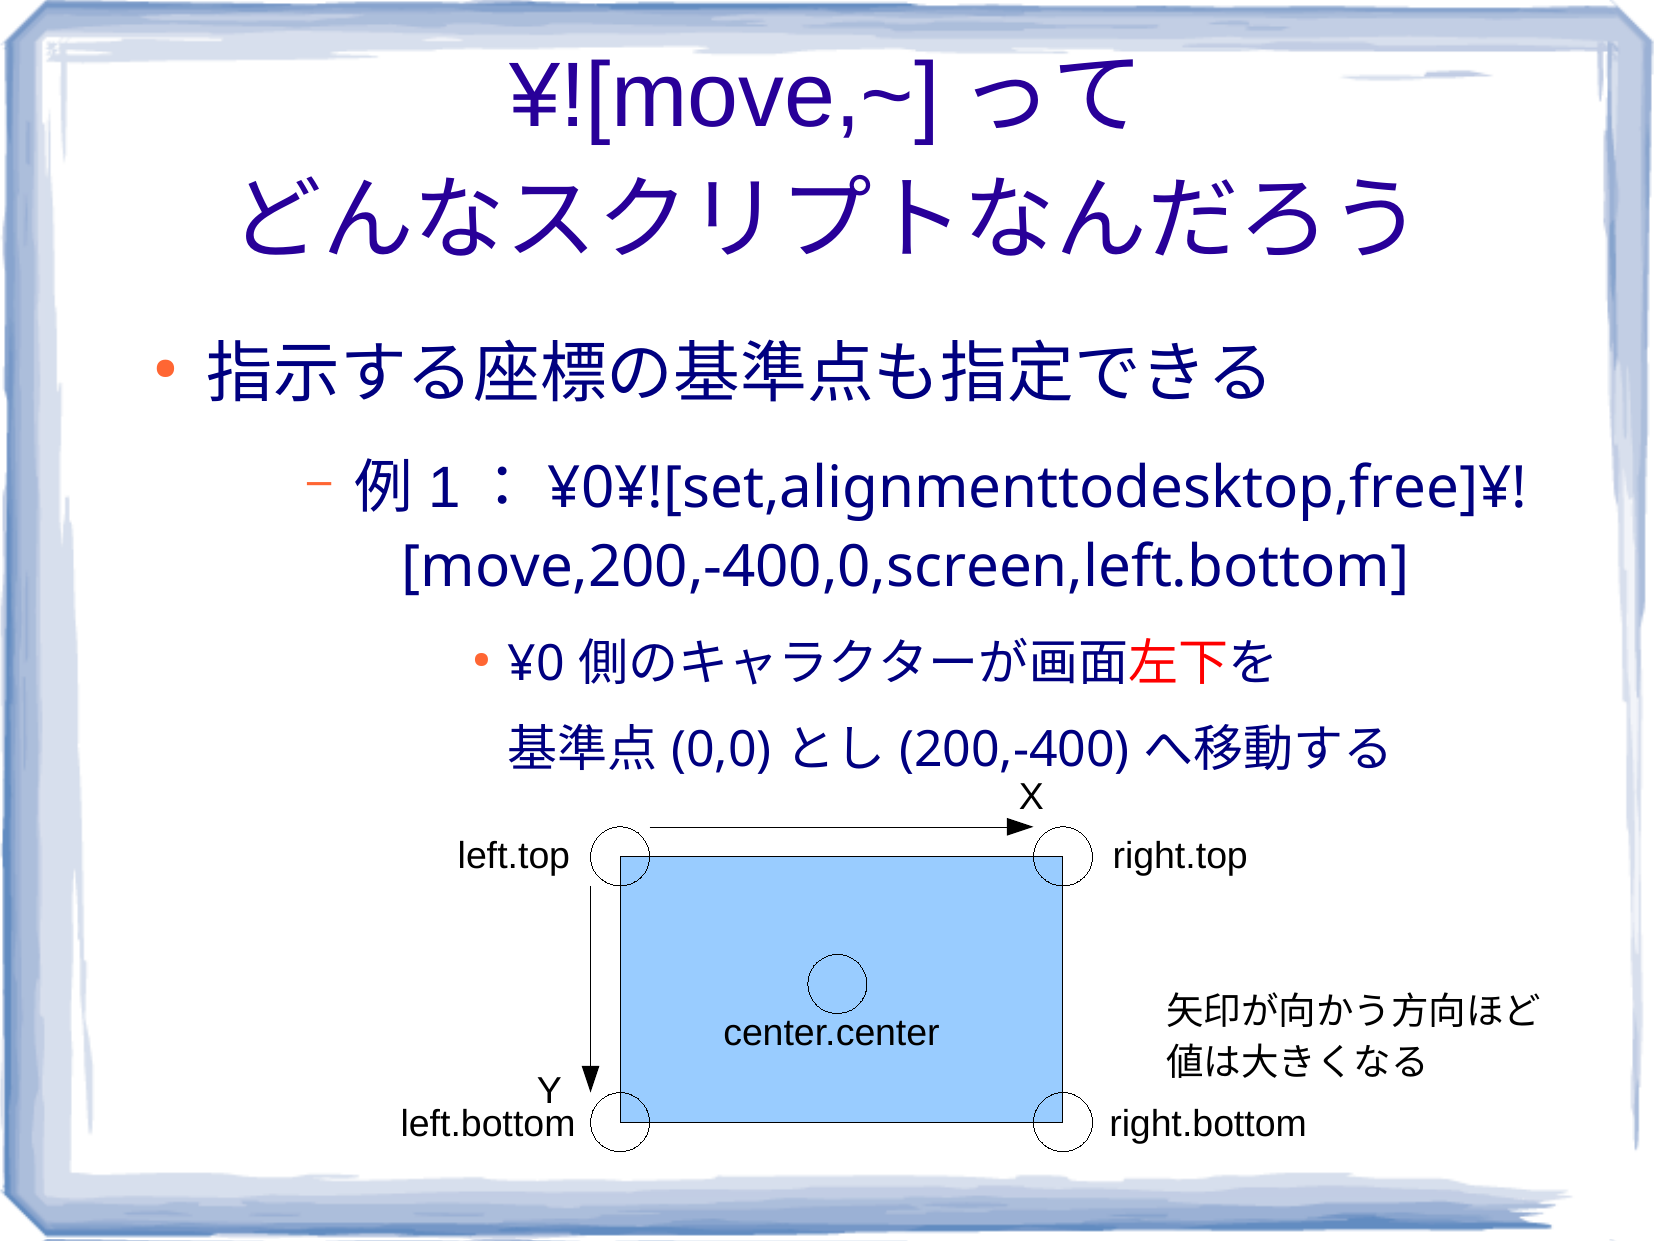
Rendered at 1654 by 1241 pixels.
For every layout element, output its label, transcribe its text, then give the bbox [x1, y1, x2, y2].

text_box center.center [708, 1003, 956, 1061]
text_box Y [522, 1061, 582, 1094]
text_box right.top [1098, 826, 1264, 884]
text_box 矢印が向かう方向ほど 値は大きくなる [1151, 977, 1557, 1068]
title ¥![move,~]って どんなスクリプトなんだろう [82, 30, 1571, 276]
text_box left.top [442, 826, 586, 884]
text_box [620, 856, 1063, 1123]
picture [0, 0, 1654, 1241]
list 指示する座標の基準点も指定できる 例1：¥0¥![set,alignmenttodesktop,free]¥![move,200,-400,0,screen,left.bottom] ¥0側のキャラクターが画面左下を 基準点(0,0)とし(200,-400)へ移動する [118, 324, 1571, 776]
text_box right.bottom [1094, 1094, 1323, 1152]
text_box left.bottom [385, 1094, 591, 1152]
text_box X [1003, 767, 1063, 827]
